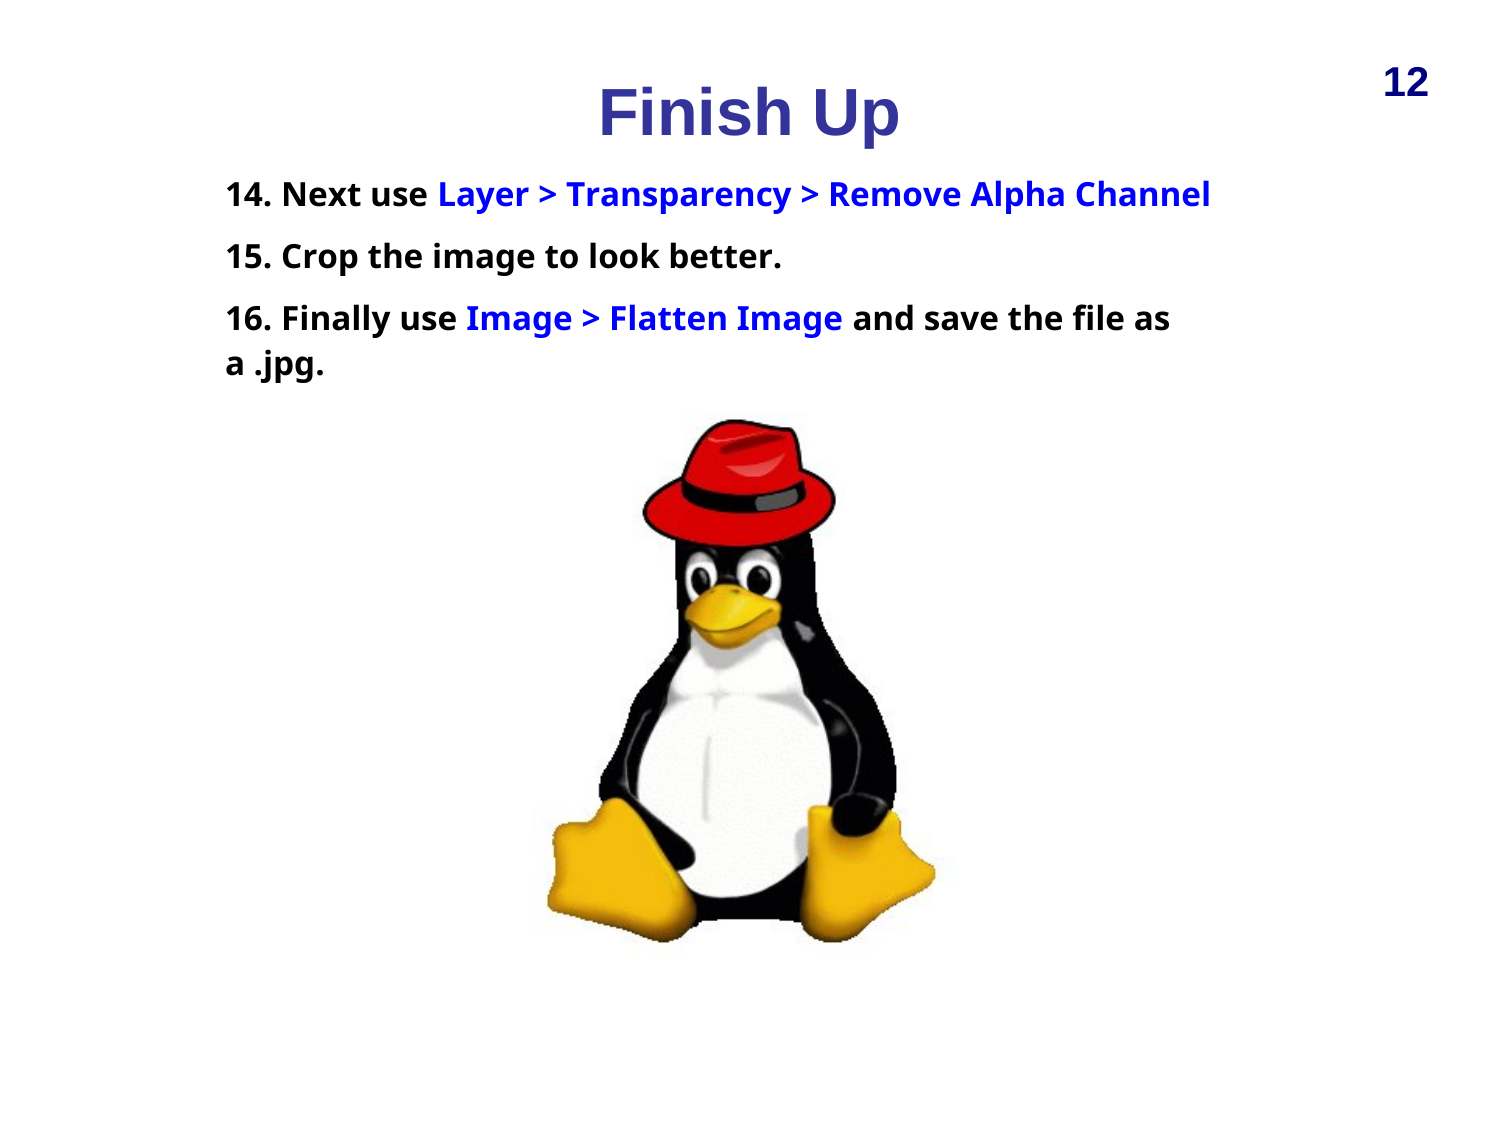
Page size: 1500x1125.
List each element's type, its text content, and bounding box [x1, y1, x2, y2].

text_box 12 [1350, 47, 1463, 113]
picture [509, 389, 976, 976]
subtitle 14. Next use Layer > Transparency > Remove Alpha Channel 15. Crop the image to look better. 16. Finally use Image > Flatten Image and save the file as a .jpg. [225, 181, 1276, 376]
title Finish Up [75, 75, 1426, 150]
